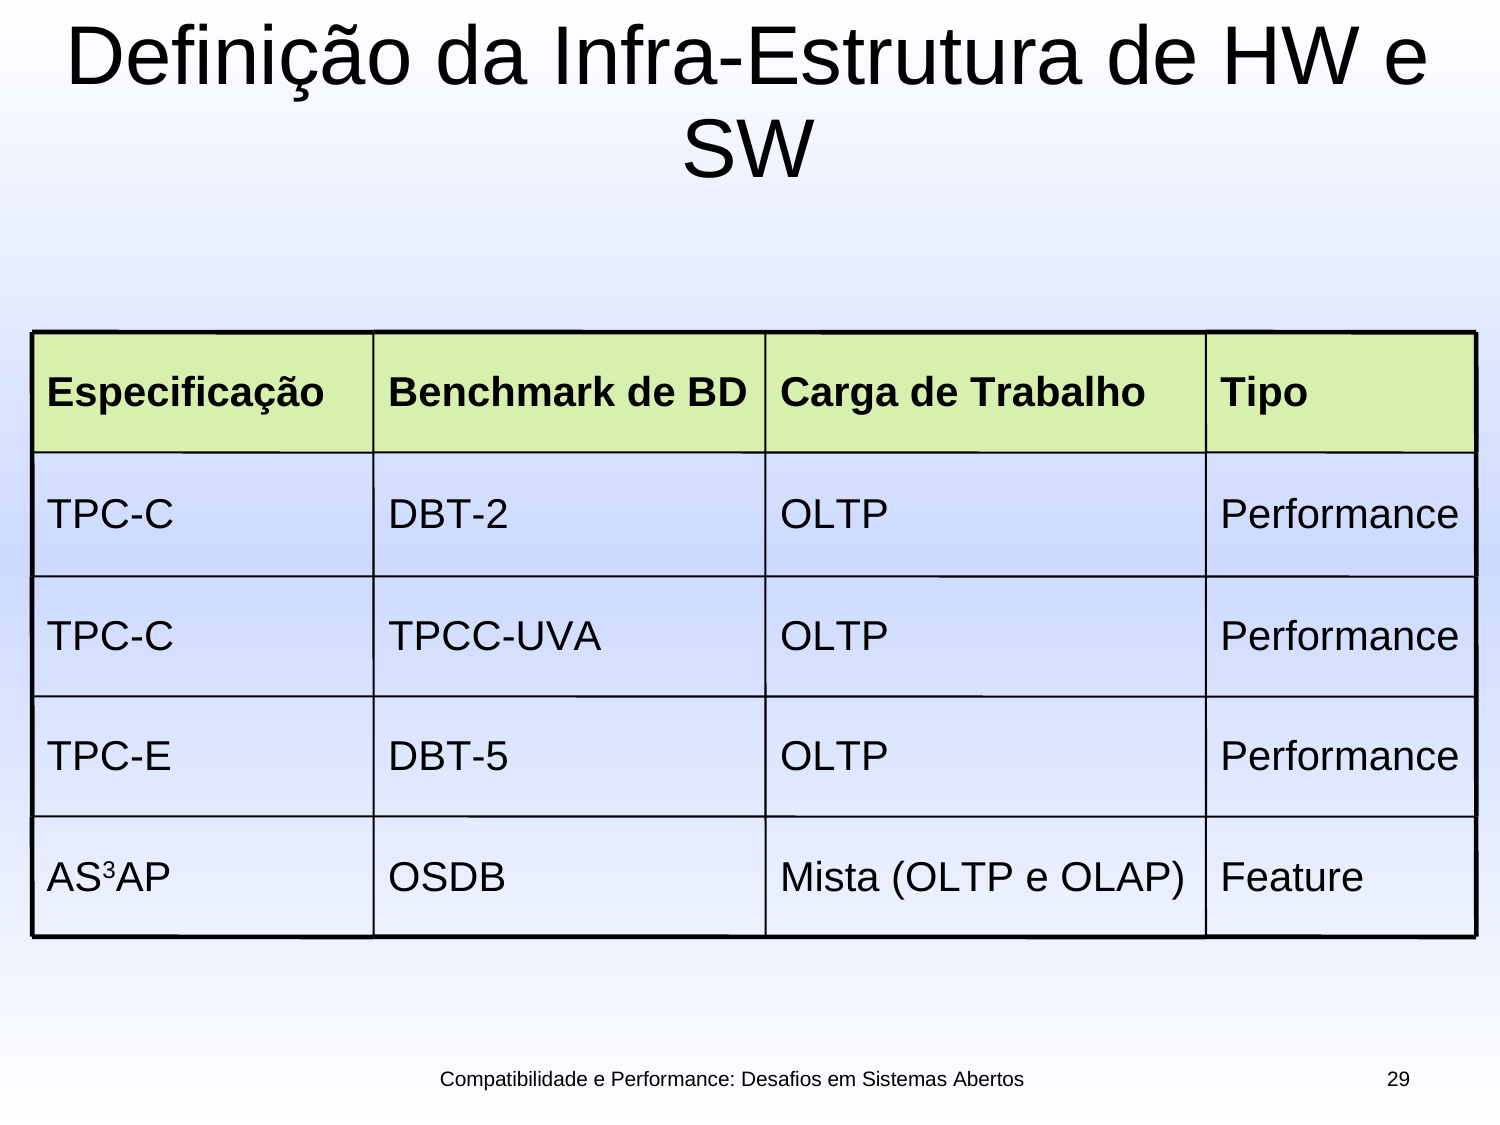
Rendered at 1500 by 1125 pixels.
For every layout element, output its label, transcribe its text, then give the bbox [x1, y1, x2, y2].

text_box DBT-2 [375, 454, 764, 575]
text_box OLTP [767, 698, 1204, 815]
text_box Performance [1207, 454, 1474, 575]
text_box TPCC-UVA [375, 578, 764, 695]
text_box Carga de Trabalho [767, 335, 1204, 451]
text_box Benchmark de BD [375, 335, 764, 451]
text_box Performance [1207, 578, 1473, 695]
text_box TPC-C [35, 454, 372, 575]
text_box OLTP [767, 454, 1204, 575]
text_box Tipo [1207, 335, 1474, 451]
text_box Mista (OLTP e OLAP) [767, 818, 1204, 934]
text_box Feature [1207, 818, 1474, 934]
text_box OLTP [767, 578, 1204, 695]
title Definição da Infra-Estrutura de HW e SW [15, 0, 1482, 211]
text_box TPC-C [35, 578, 372, 695]
text_box OSDB [375, 818, 764, 934]
text_box Performance [1207, 698, 1474, 815]
text_box DBT-5 [375, 698, 764, 815]
text_box TPC-E [35, 698, 372, 815]
text_box Especificação [35, 335, 372, 451]
text_box AS3AP [35, 818, 372, 934]
